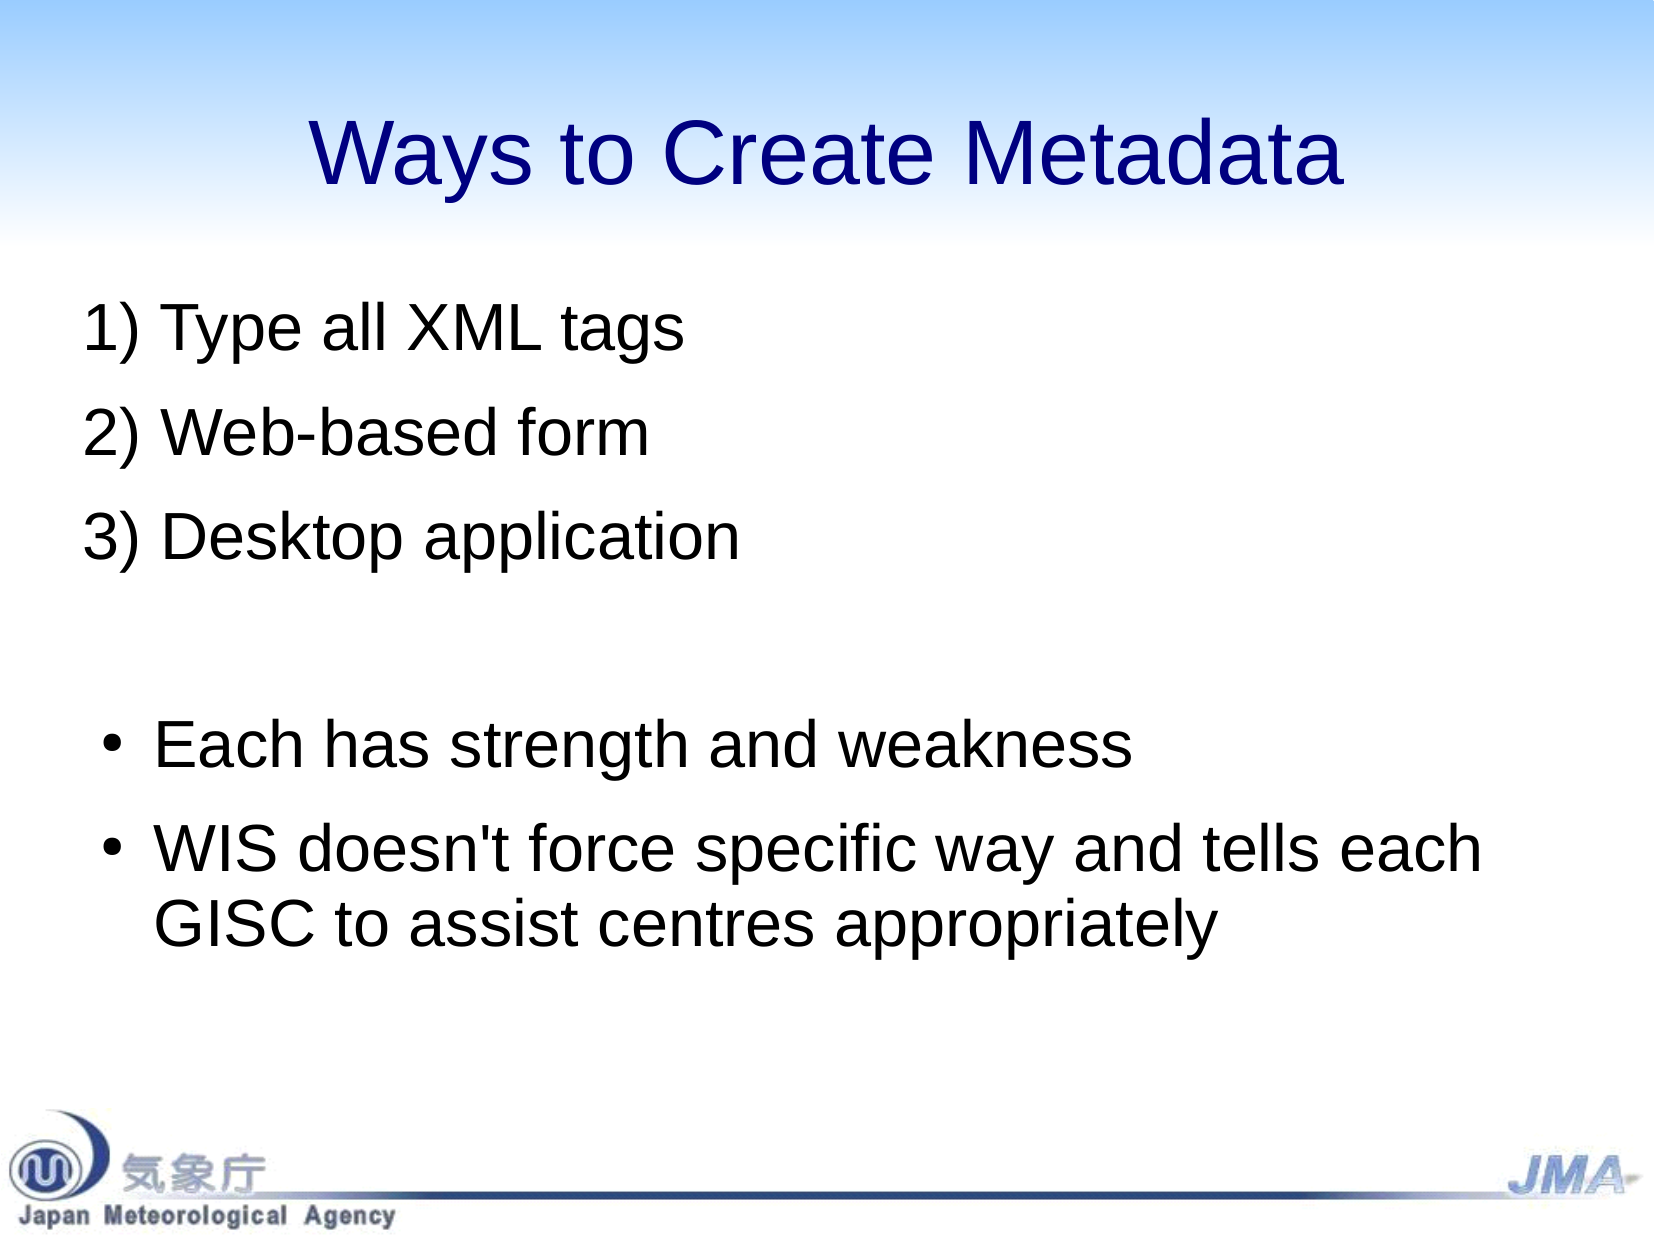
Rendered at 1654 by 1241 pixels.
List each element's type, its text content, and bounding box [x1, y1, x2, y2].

picture [1, 1108, 1654, 1241]
title Ways to Create Metadata [82, 49, 1571, 257]
list 1) Type all XML tags 2) Web-based form 3) Desktop application Each has strength and weakness WIS doesn't force specific way and tells each GISC to assist centres appropriately [82, 290, 1571, 1010]
